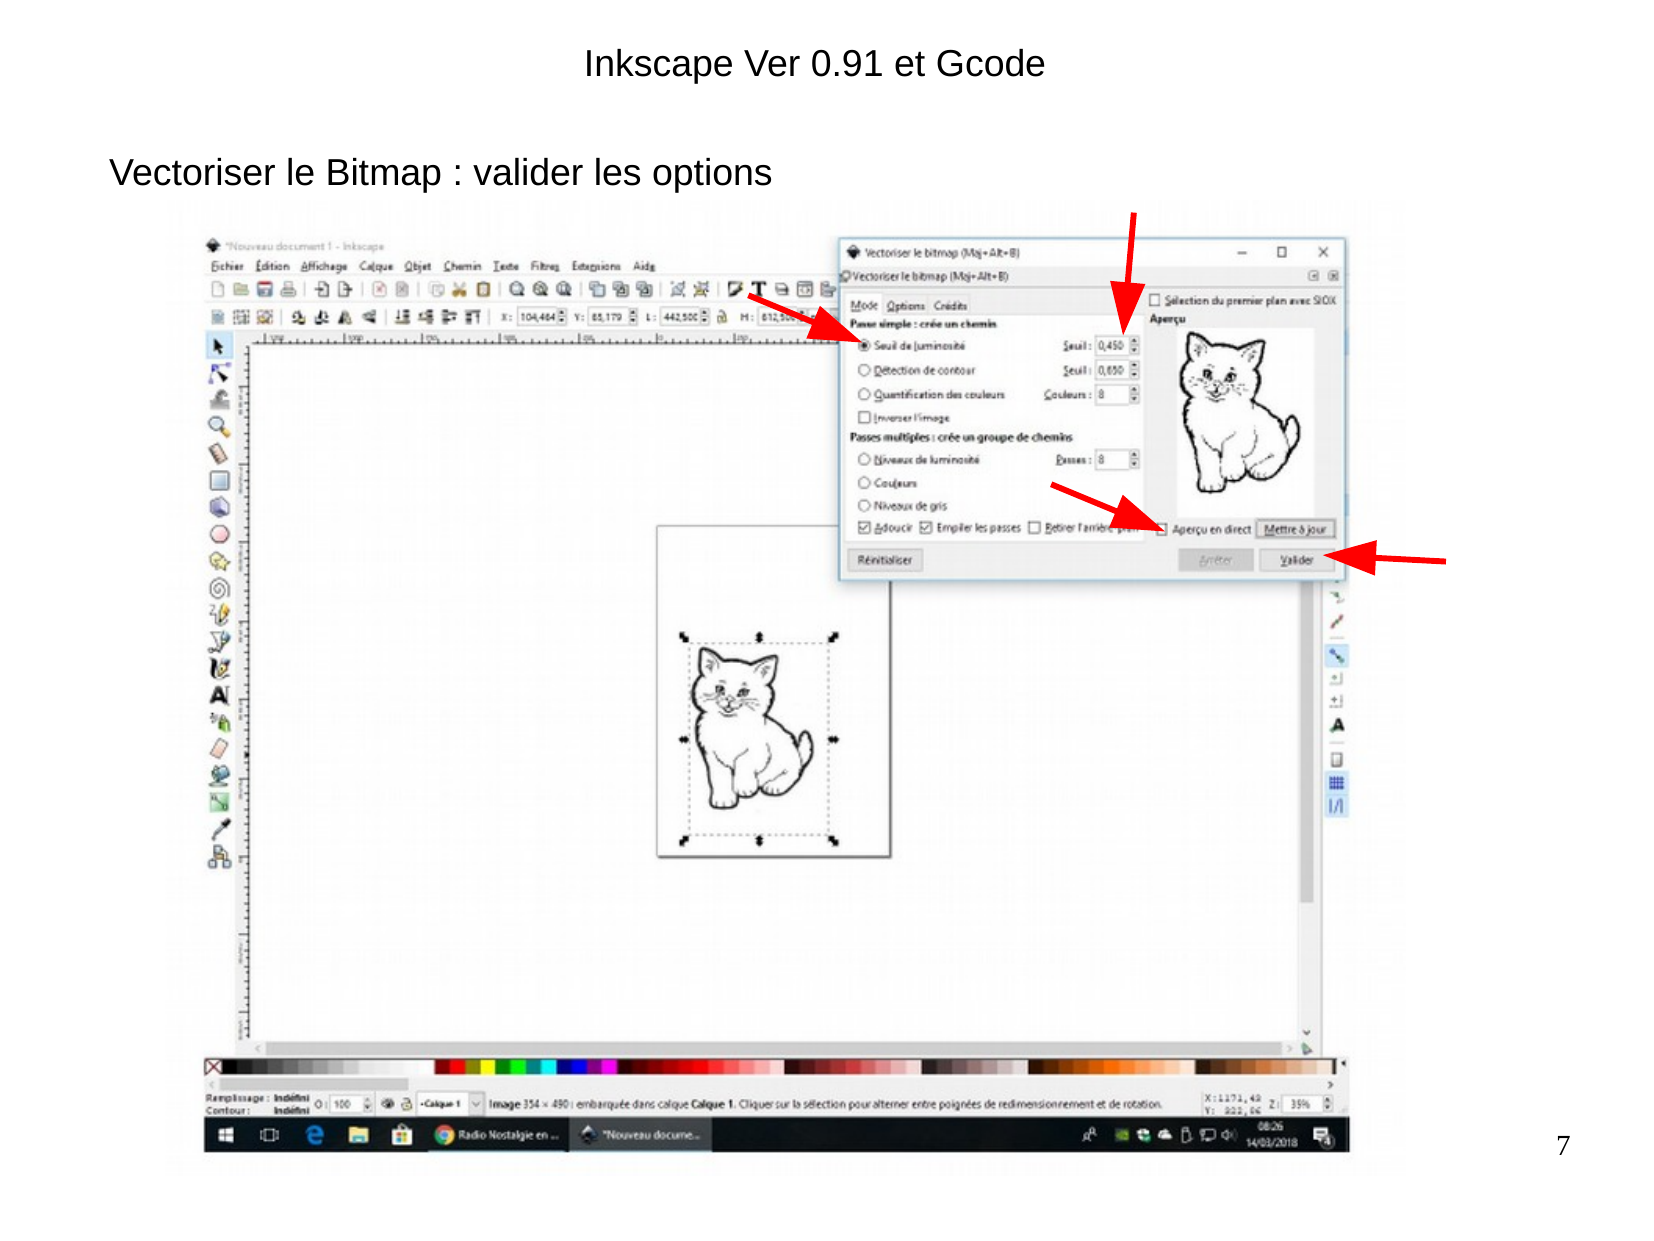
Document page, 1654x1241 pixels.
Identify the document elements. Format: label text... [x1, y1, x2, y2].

text_box Vectoriser le Bitmap : valider les options [94, 144, 1630, 243]
text_box Inkscape Ver 0.91 et Gcode [106, 35, 1524, 93]
picture [165, 200, 1406, 1176]
